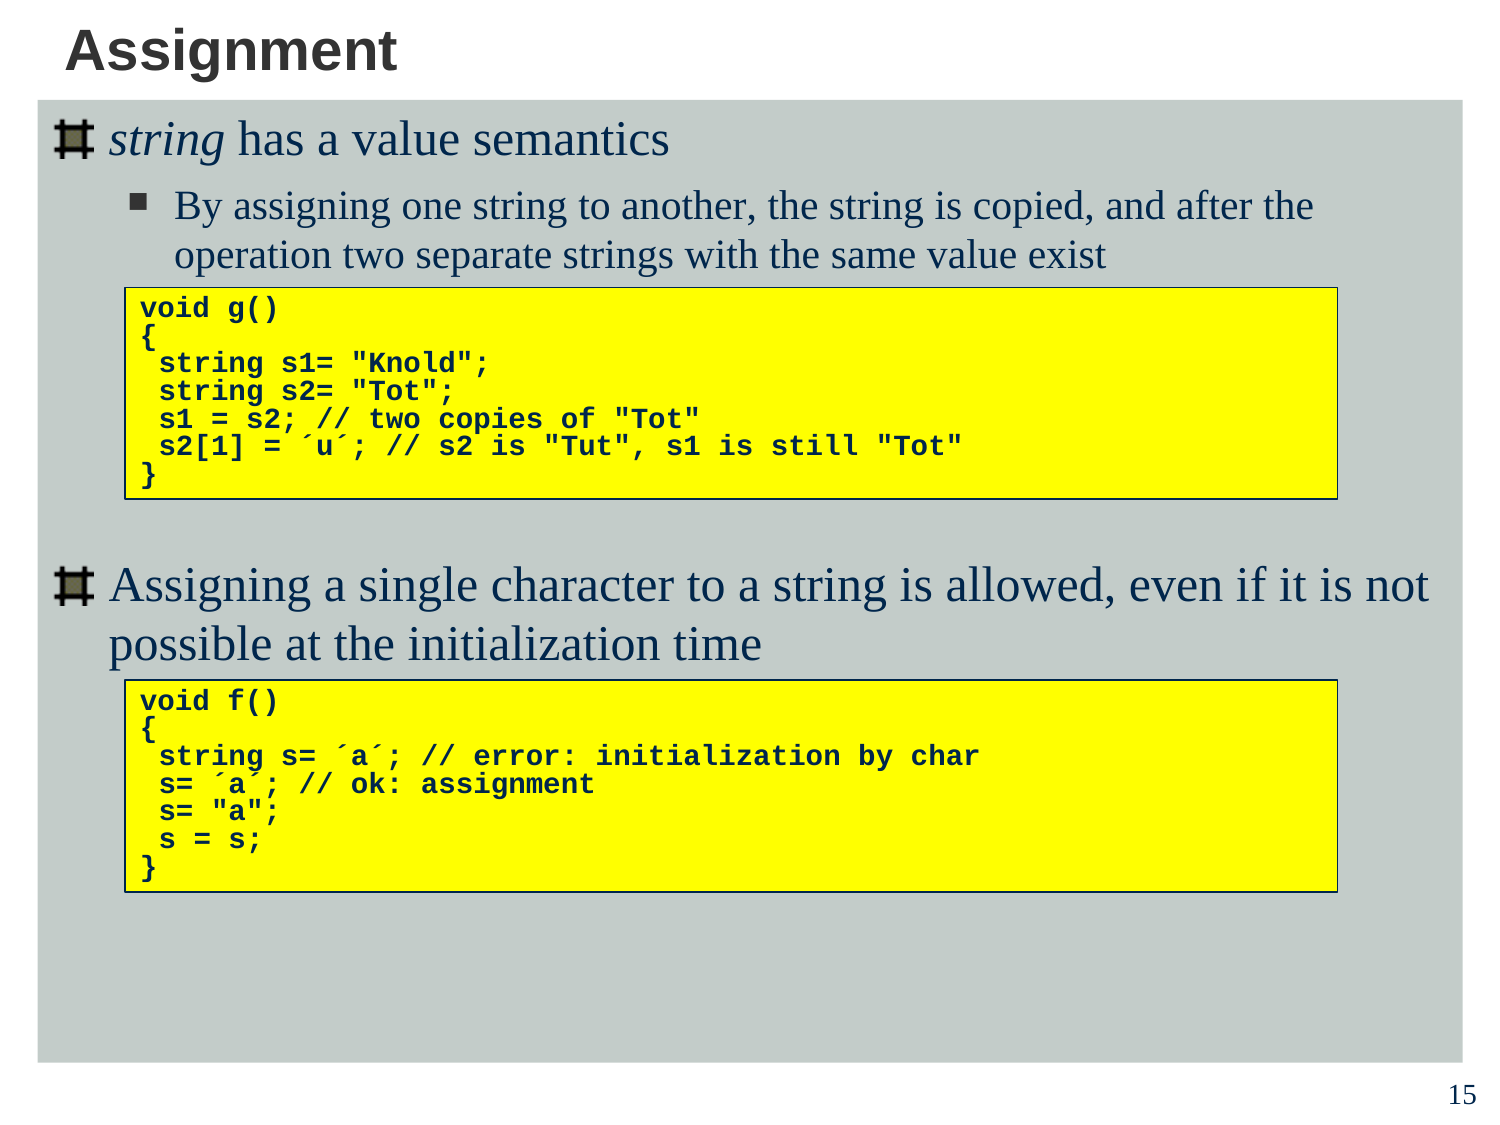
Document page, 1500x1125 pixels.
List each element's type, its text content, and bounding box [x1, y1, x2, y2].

list string has a value semantics By assigning one string to another, the string is copied, and after the operation two separate strings with the same value exist Assigning a single character to a string is allowed, even if it is not possible at the initialization time [37, 99, 1463, 1063]
title Assignment [50, 0, 1450, 91]
text_box void g() { string s1= "Knold"; string s2= "Tot"; s1 = s2; // two copies of "Tot" s2[1] = ´u´; // s2 is "Tut", s1 is still "Tot" } [125, 287, 1338, 503]
text_box void f() { string s= ´a´; // error: initialization by char s= ´a´; // ok: assignment s= "a"; s = s; } [125, 680, 1338, 896]
